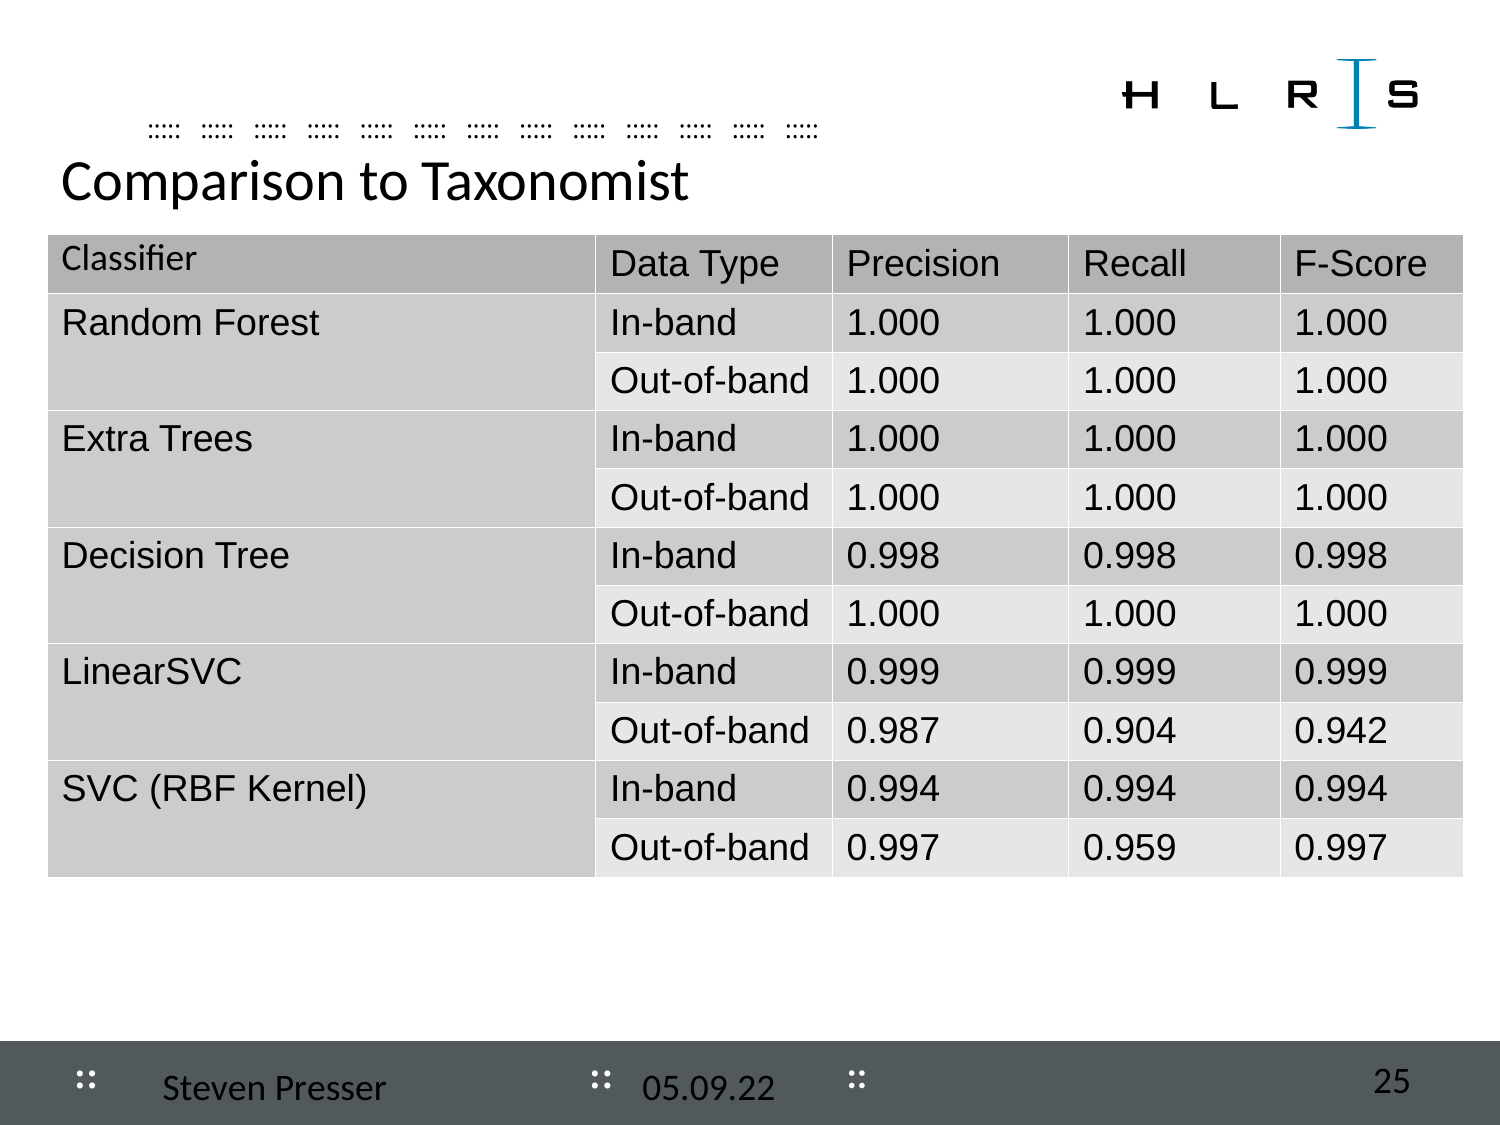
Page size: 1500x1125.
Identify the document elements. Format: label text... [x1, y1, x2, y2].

table_cell 1.000 [833, 469, 1068, 527]
table_header Precision [833, 235, 1068, 293]
table_cell 1.000 [833, 411, 1068, 468]
table_cell Decision Tree [48, 528, 595, 643]
table_cell LinearSVC [48, 644, 595, 760]
table_cell 0.994 [833, 761, 1068, 818]
table_cell In-band [596, 644, 832, 702]
table_cell 1.000 [1281, 469, 1463, 527]
table_cell 1.000 [1069, 294, 1280, 352]
table_cell 1.000 [1281, 411, 1463, 468]
table_header F-Score [1281, 235, 1463, 293]
table_cell 0.994 [1069, 761, 1280, 818]
table_cell Out-of-band [596, 353, 832, 410]
table_cell 1.000 [833, 294, 1068, 352]
table_cell Random Forest [48, 294, 595, 410]
table_cell 0.987 [833, 703, 1068, 760]
table_cell 1.000 [1069, 411, 1280, 468]
table_cell 1.000 [1281, 353, 1463, 410]
title Comparison to Taxonomist [46, 108, 1464, 234]
table_cell In-band [596, 411, 832, 468]
table_cell In-band [596, 761, 832, 818]
table_cell In-band [596, 294, 832, 352]
table_cell 0.998 [833, 528, 1068, 585]
table_cell Out-of-band [596, 469, 832, 527]
table_cell 0.904 [1069, 703, 1280, 760]
table_cell SVC (RBF Kernel) [48, 761, 595, 877]
table_cell 0.999 [833, 644, 1068, 702]
picture [1122, 59, 1353, 108]
table_cell 0.998 [1281, 528, 1463, 585]
table_cell 1.000 [1069, 586, 1280, 643]
table_cell 0.999 [1281, 644, 1463, 702]
table_cell 0.959 [1069, 819, 1280, 877]
table_cell 1.000 [1069, 469, 1280, 527]
table_cell 0.942 [1281, 703, 1463, 760]
table_cell 0.999 [1069, 644, 1280, 702]
table_cell 1.000 [1281, 586, 1463, 643]
table_header Data Type [596, 235, 832, 293]
table_cell 1.000 [833, 586, 1068, 643]
table_cell 1.000 [1281, 294, 1463, 352]
table_cell In-band [596, 528, 832, 585]
picture [1360, 59, 1418, 108]
table_header Recall [1069, 235, 1280, 293]
table_cell 0.997 [1281, 819, 1463, 877]
table_cell Out-of-band [596, 586, 832, 643]
table_cell 0.994 [1281, 761, 1463, 818]
table_cell 1.000 [1069, 353, 1280, 410]
table_cell Out-of-band [596, 703, 832, 760]
table_cell Extra Trees [48, 411, 595, 527]
table_cell Out-of-band [596, 819, 832, 877]
table_header Classifier [48, 235, 595, 293]
table_cell 0.997 [833, 819, 1068, 877]
table_cell 0.998 [1069, 528, 1280, 585]
table_cell 1.000 [833, 353, 1068, 410]
